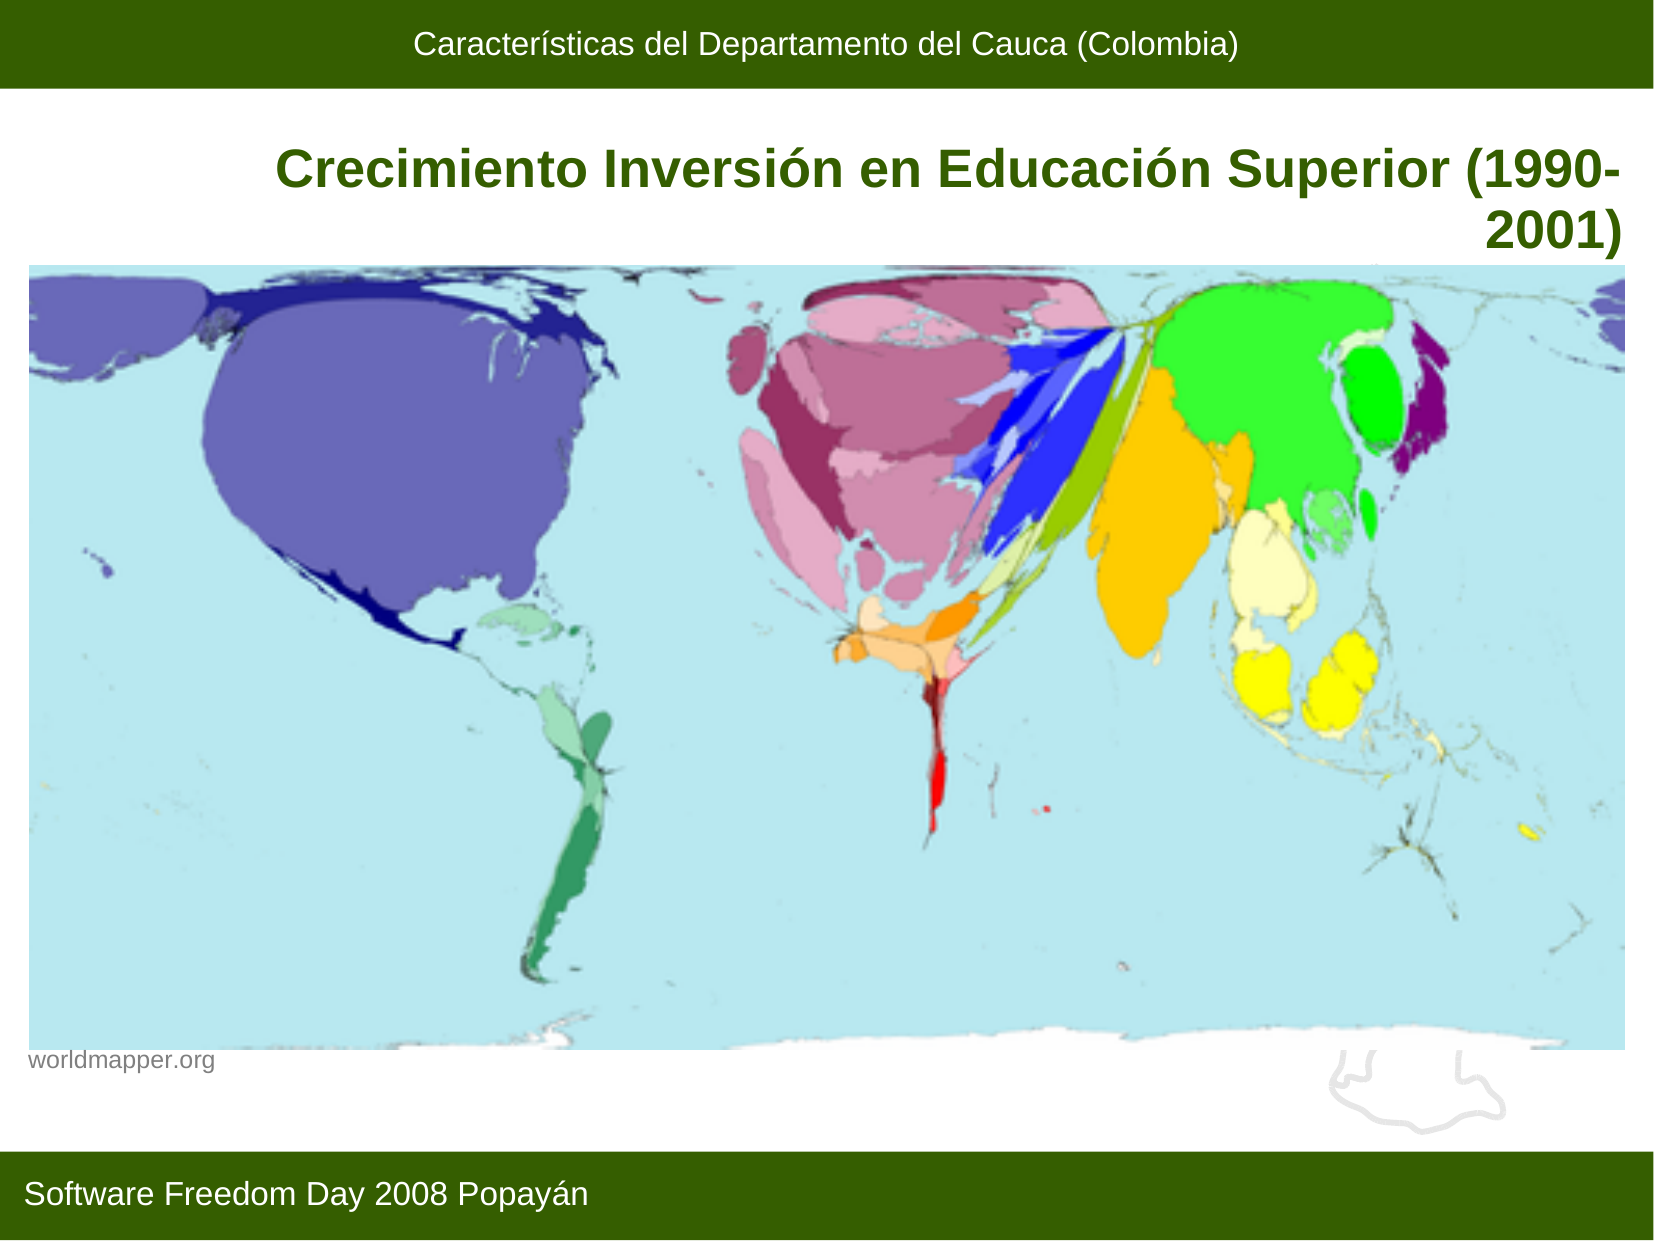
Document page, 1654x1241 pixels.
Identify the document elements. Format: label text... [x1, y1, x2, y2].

title Crecimiento Inversión en Educación Superior (1990-2001) [147, 147, 1625, 252]
picture [29, 265, 1625, 1051]
text_box worldmapper.org [28, 1045, 214, 1074]
